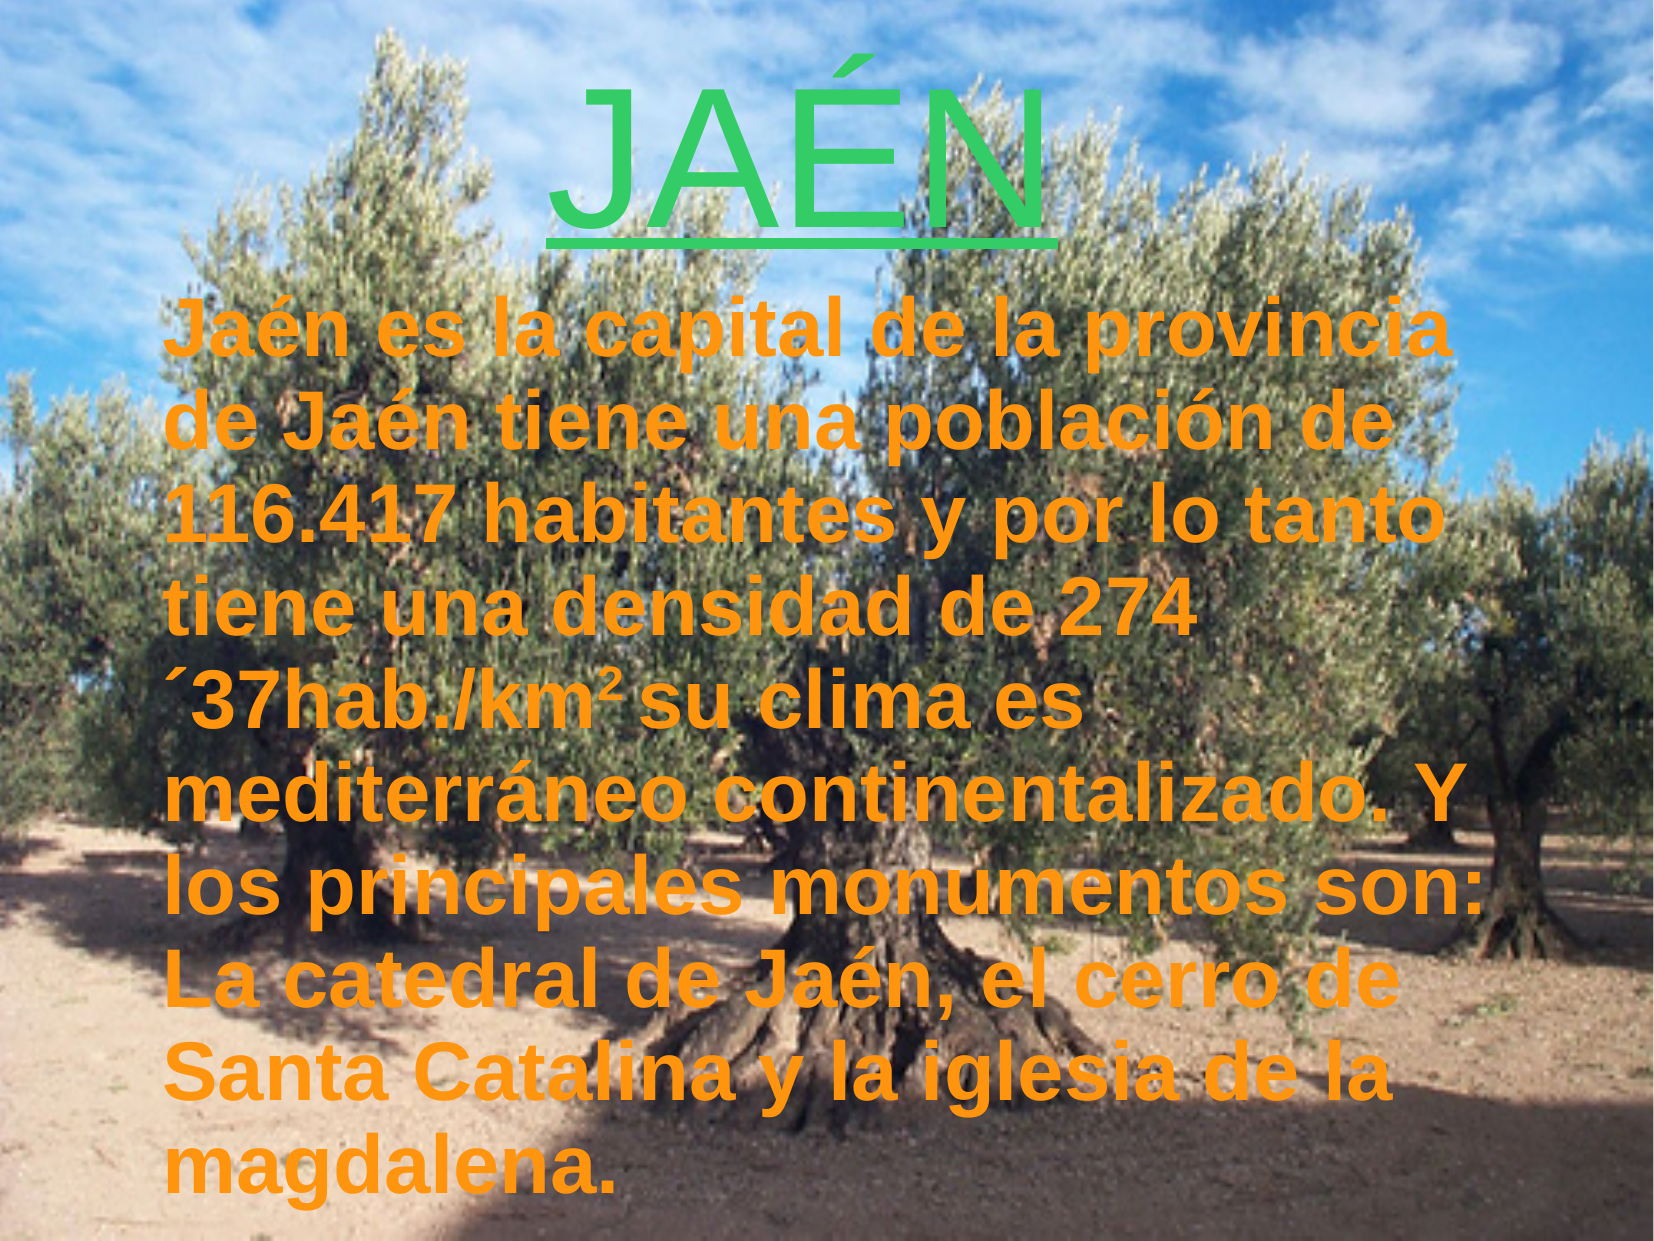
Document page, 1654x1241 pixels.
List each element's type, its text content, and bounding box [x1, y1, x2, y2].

text_box JAÉN [531, 38, 1152, 274]
picture [0, 0, 1654, 1241]
text_box Jaén es la capital de la provincia de Jaén tiene una población de 116.417 habitantes y por lo tanto tiene una densidad de 274´37hab./km2 su clima es mediterráneo continentalizado. Y los principales monumentos son: La catedral de Jaén, el cerro de Santa Catalina y la iglesia de la magdalena. [147, 274, 1536, 1223]
